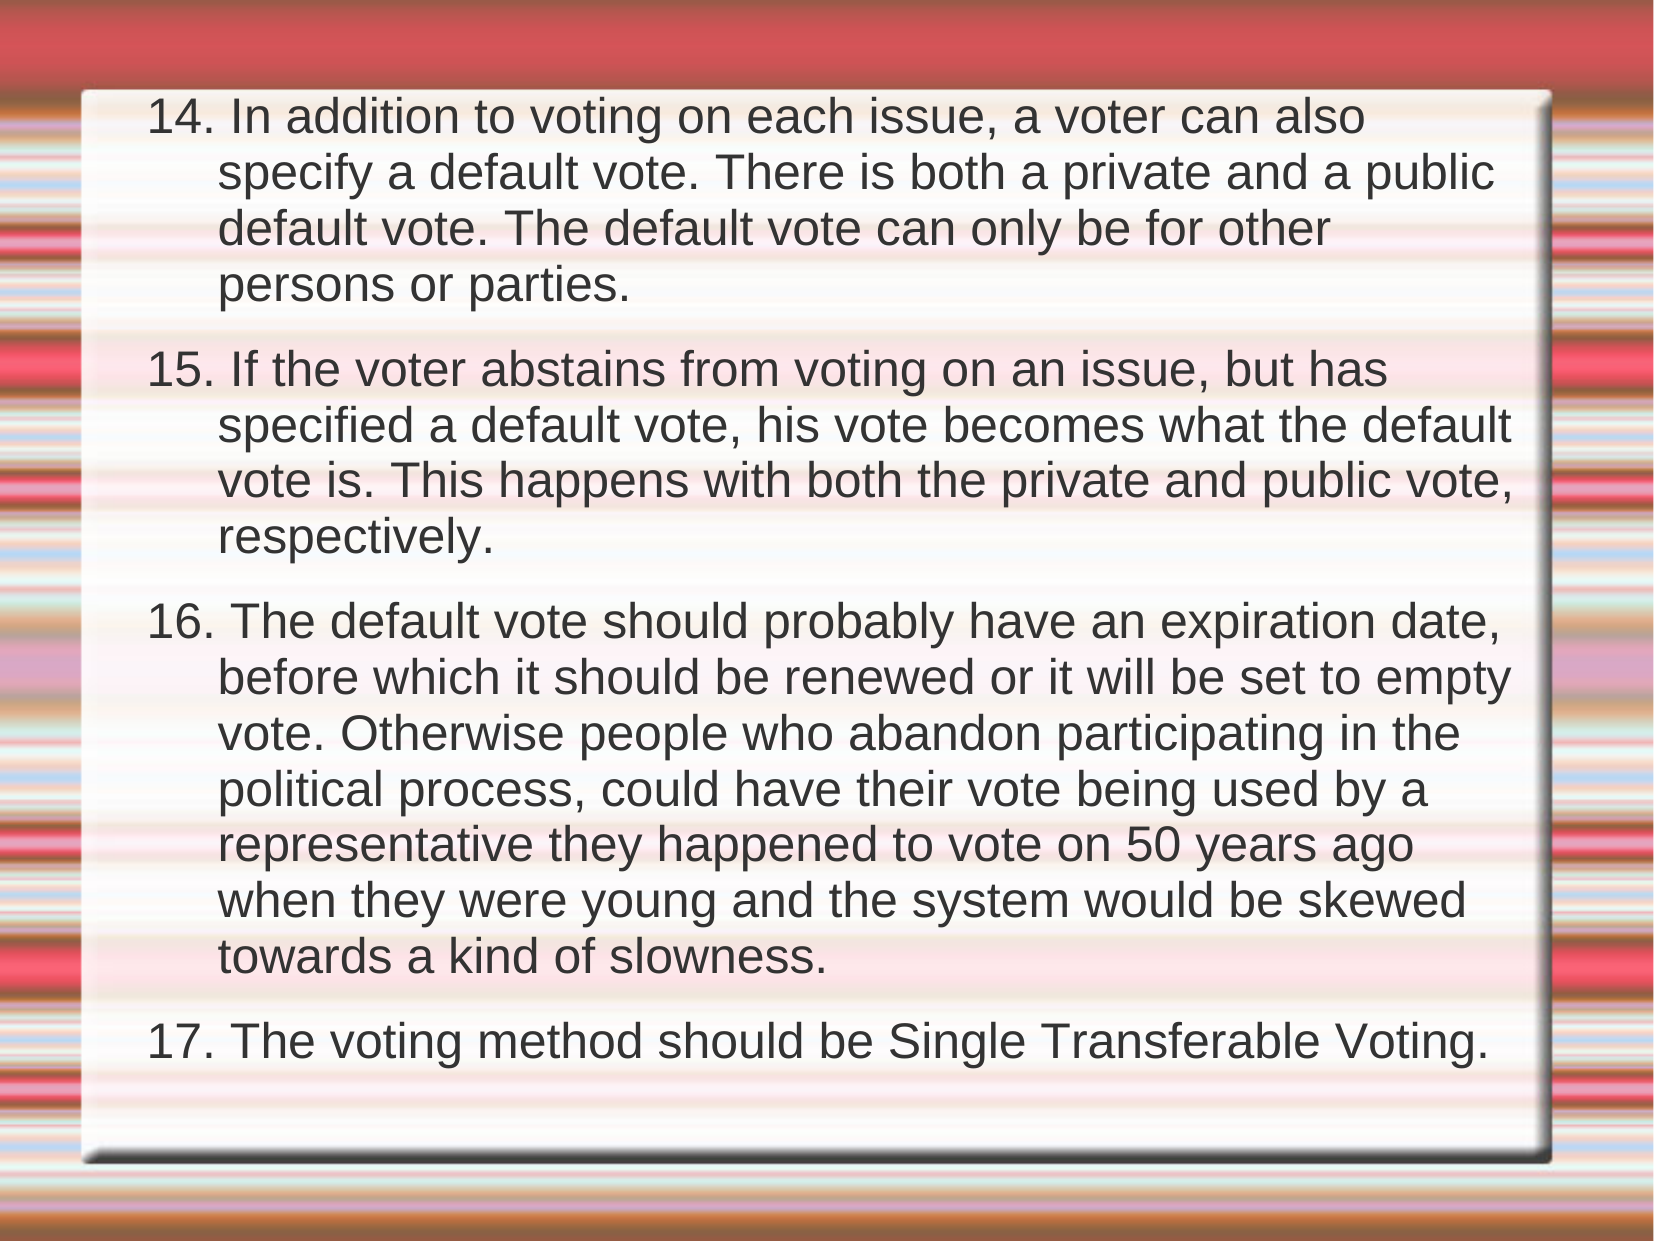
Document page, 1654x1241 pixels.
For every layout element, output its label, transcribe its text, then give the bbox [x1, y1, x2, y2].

list 14. In addition to voting on each issue, a voter can also specify a default vote. There is both a private and a public default vote. The default vote can only be for other persons or parties. 15. If the voter abstains from voting on an issue, but has specified a default vote, his vote becomes what the default vote is. This happens with both the private and public vote, respectively. 16. The default vote should probably have an expiration date, before which it should be renewed or it will be set to empty vote. Otherwise people who abandon participating in the political process, could have their vote being used by a representative they happened to vote on 50 years ago when they were young and the system would be skewed towards a kind of slowness. 17. The voting method should be Single Transferable Voting. [134, 88, 1516, 1133]
picture [0, 0, 1654, 1241]
